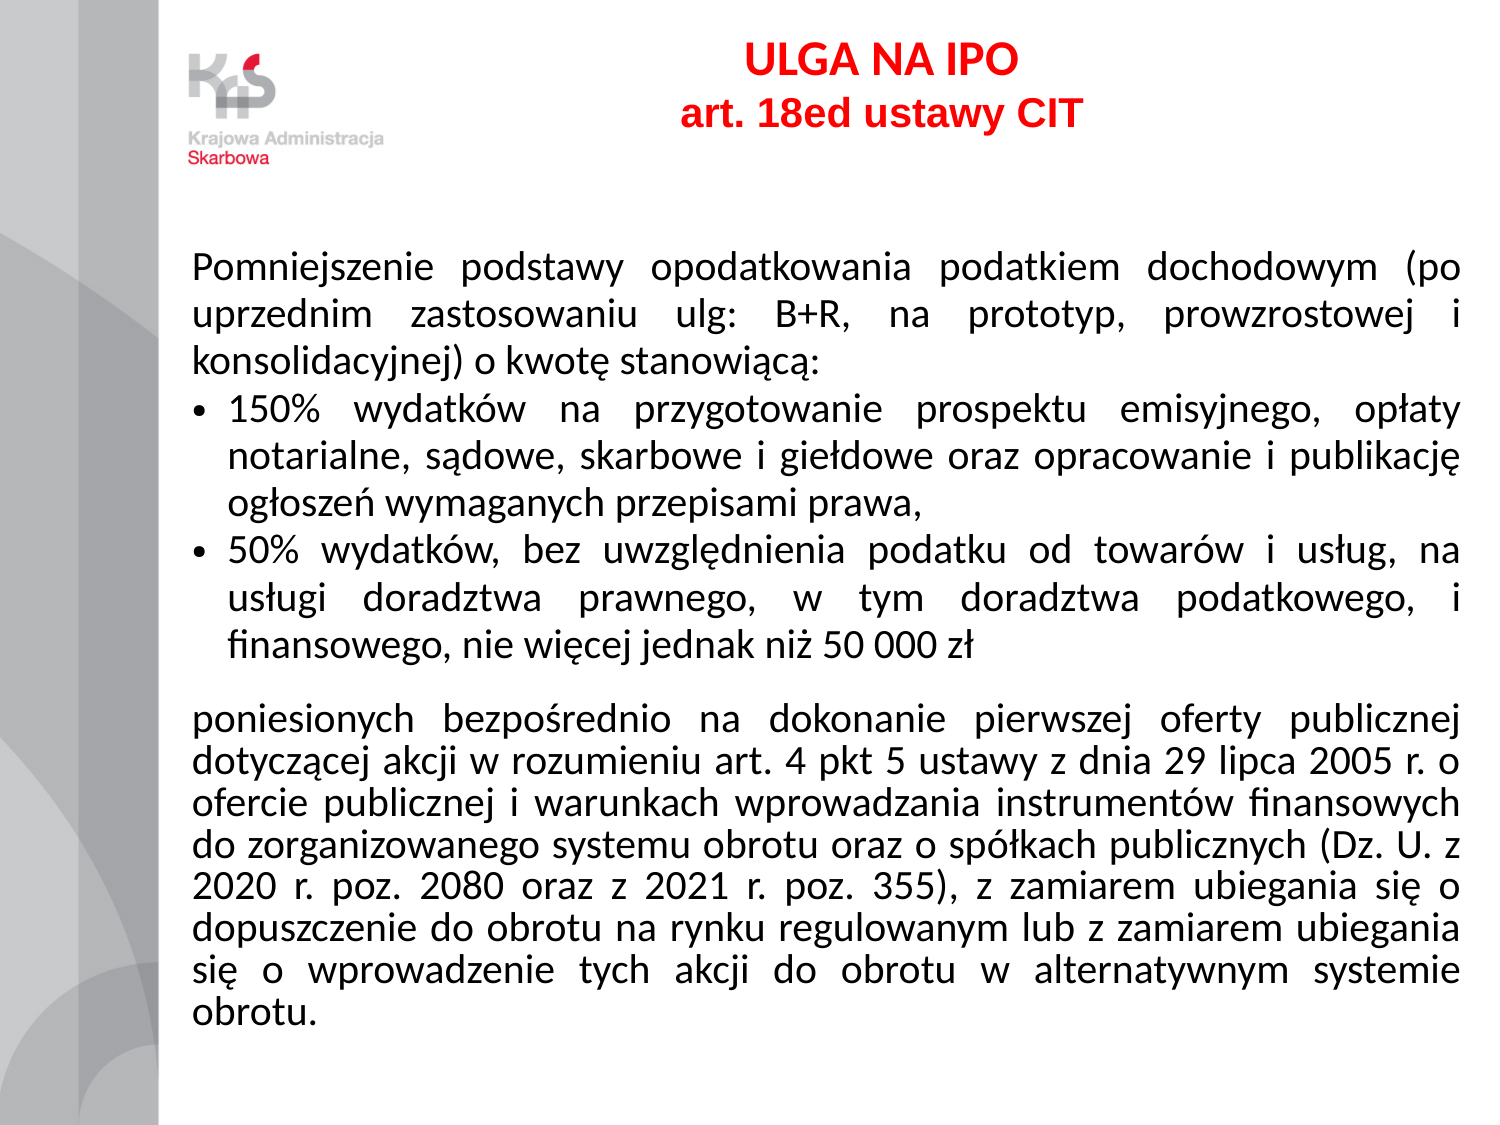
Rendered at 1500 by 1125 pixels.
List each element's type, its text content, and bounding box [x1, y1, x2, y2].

title ULGA NA IPO art. 18ed ustawy CIT [370, 17, 1359, 134]
text_box Pomniejszenie podstawy opodatkowania podatkiem dochodowym (po uprzednim zastosowaniu ulg: B+R, na prototyp, prowzrostowej i konsolidacyjnej) o kwotę stanowiącą: 150% wydatków na przygotowanie prospektu emisyjnego, opłaty notarialne, sądowe, skarbowe i giełdowe oraz opracowanie i publikację ogłoszeń wymaganych przepisami prawa, 50% wydatków, bez uwzględnienia podatku od towarów i usług, na usługi doradztwa prawnego, w tym doradztwa podatkowego, i finansowego, nie więcej jednak niż 50 000 zł poniesionych bezpośrednio na dokonanie pierwszej oferty publicznej dotyczącej akcji w rozumieniu art. 4 pkt 5 ustawy z dnia 29 lipca 2005 r. o ofercie publicznej i warunkach wprowadzania instrumentów finansowych do zorganizowanego systemu obrotu oraz o spółkach publicznych (Dz. U. z 2020 r. poz. 2080 oraz z 2021 r. poz. 355), z zamiarem ubiegania się o dopuszczenie do obrotu na rynku regulowanym lub z zamiarem ubiegania się o wprowadzenie tych akcji do obrotu w alternatywnym systemie obrotu. [177, 236, 1477, 1044]
picture [0, 0, 1500, 1125]
